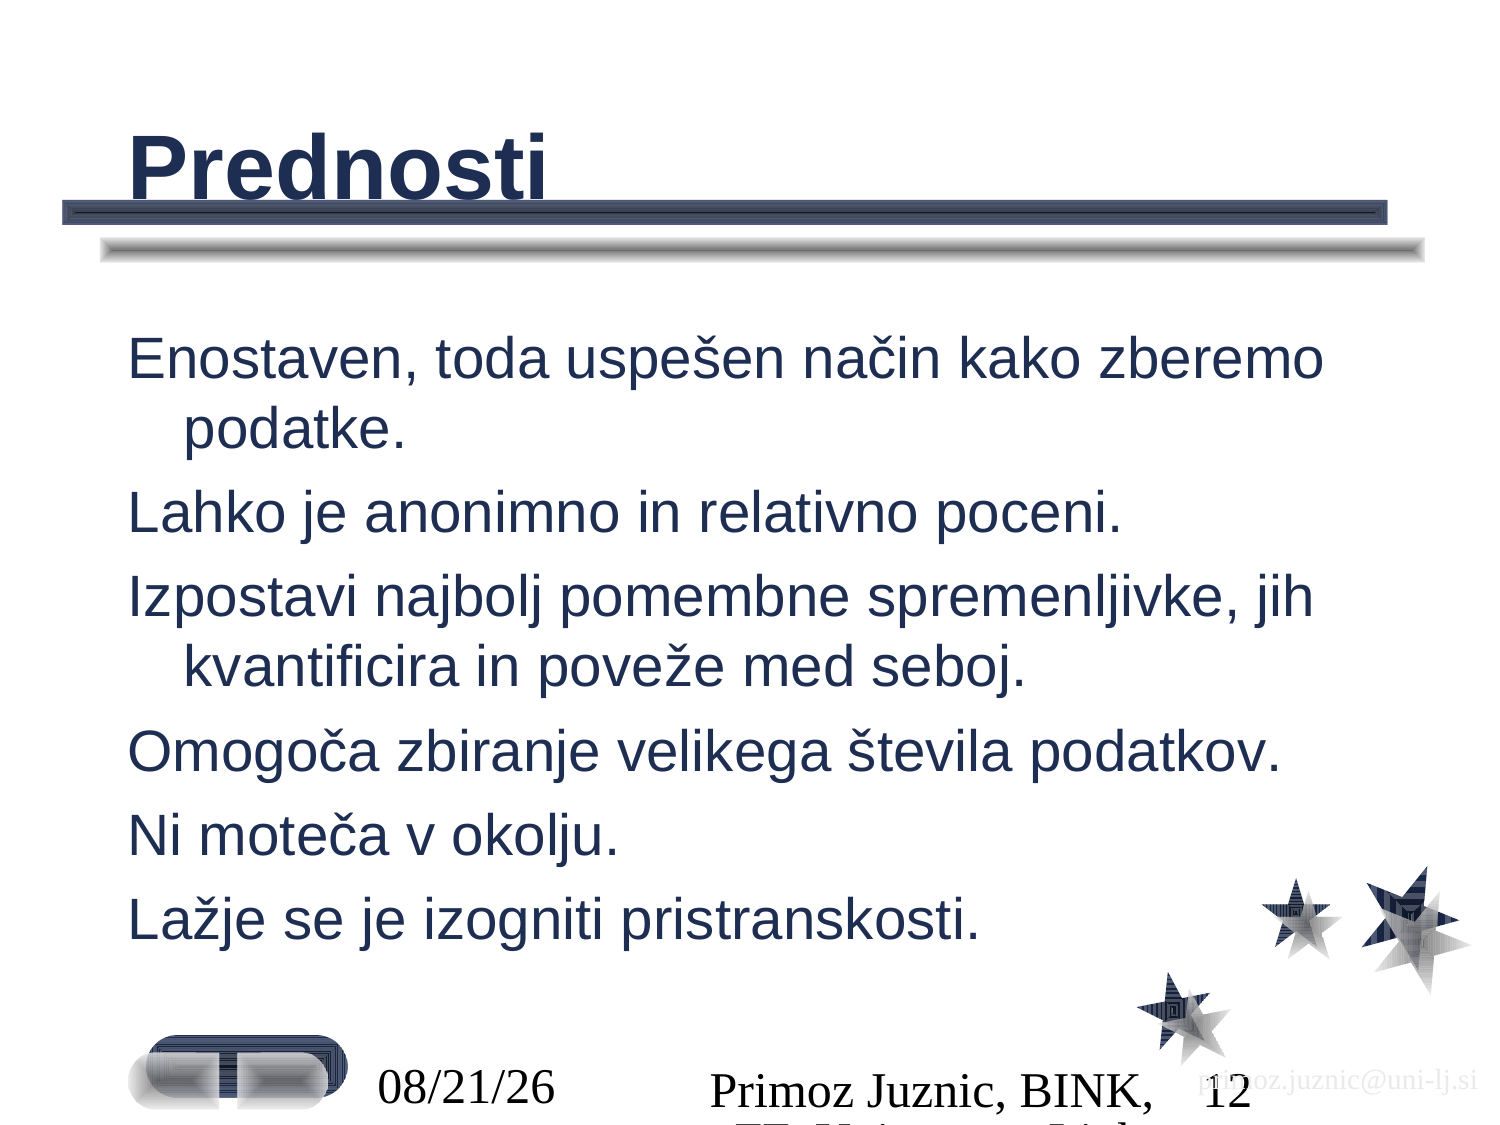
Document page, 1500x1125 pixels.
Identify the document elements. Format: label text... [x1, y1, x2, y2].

title Prednosti [112, 37, 1388, 225]
list Enostaven, toda uspešen način kako zberemo podatke. Lahko je anonimno in relativno poceni. Izpostavi najbolj pomembne spremenljivke, jih kvantificira in poveže med seboj. Omogoča zbiranje velikega števila podatkov. Ni moteča v okolju. Lažje se je izogniti pristranskosti. [112, 312, 1388, 1125]
